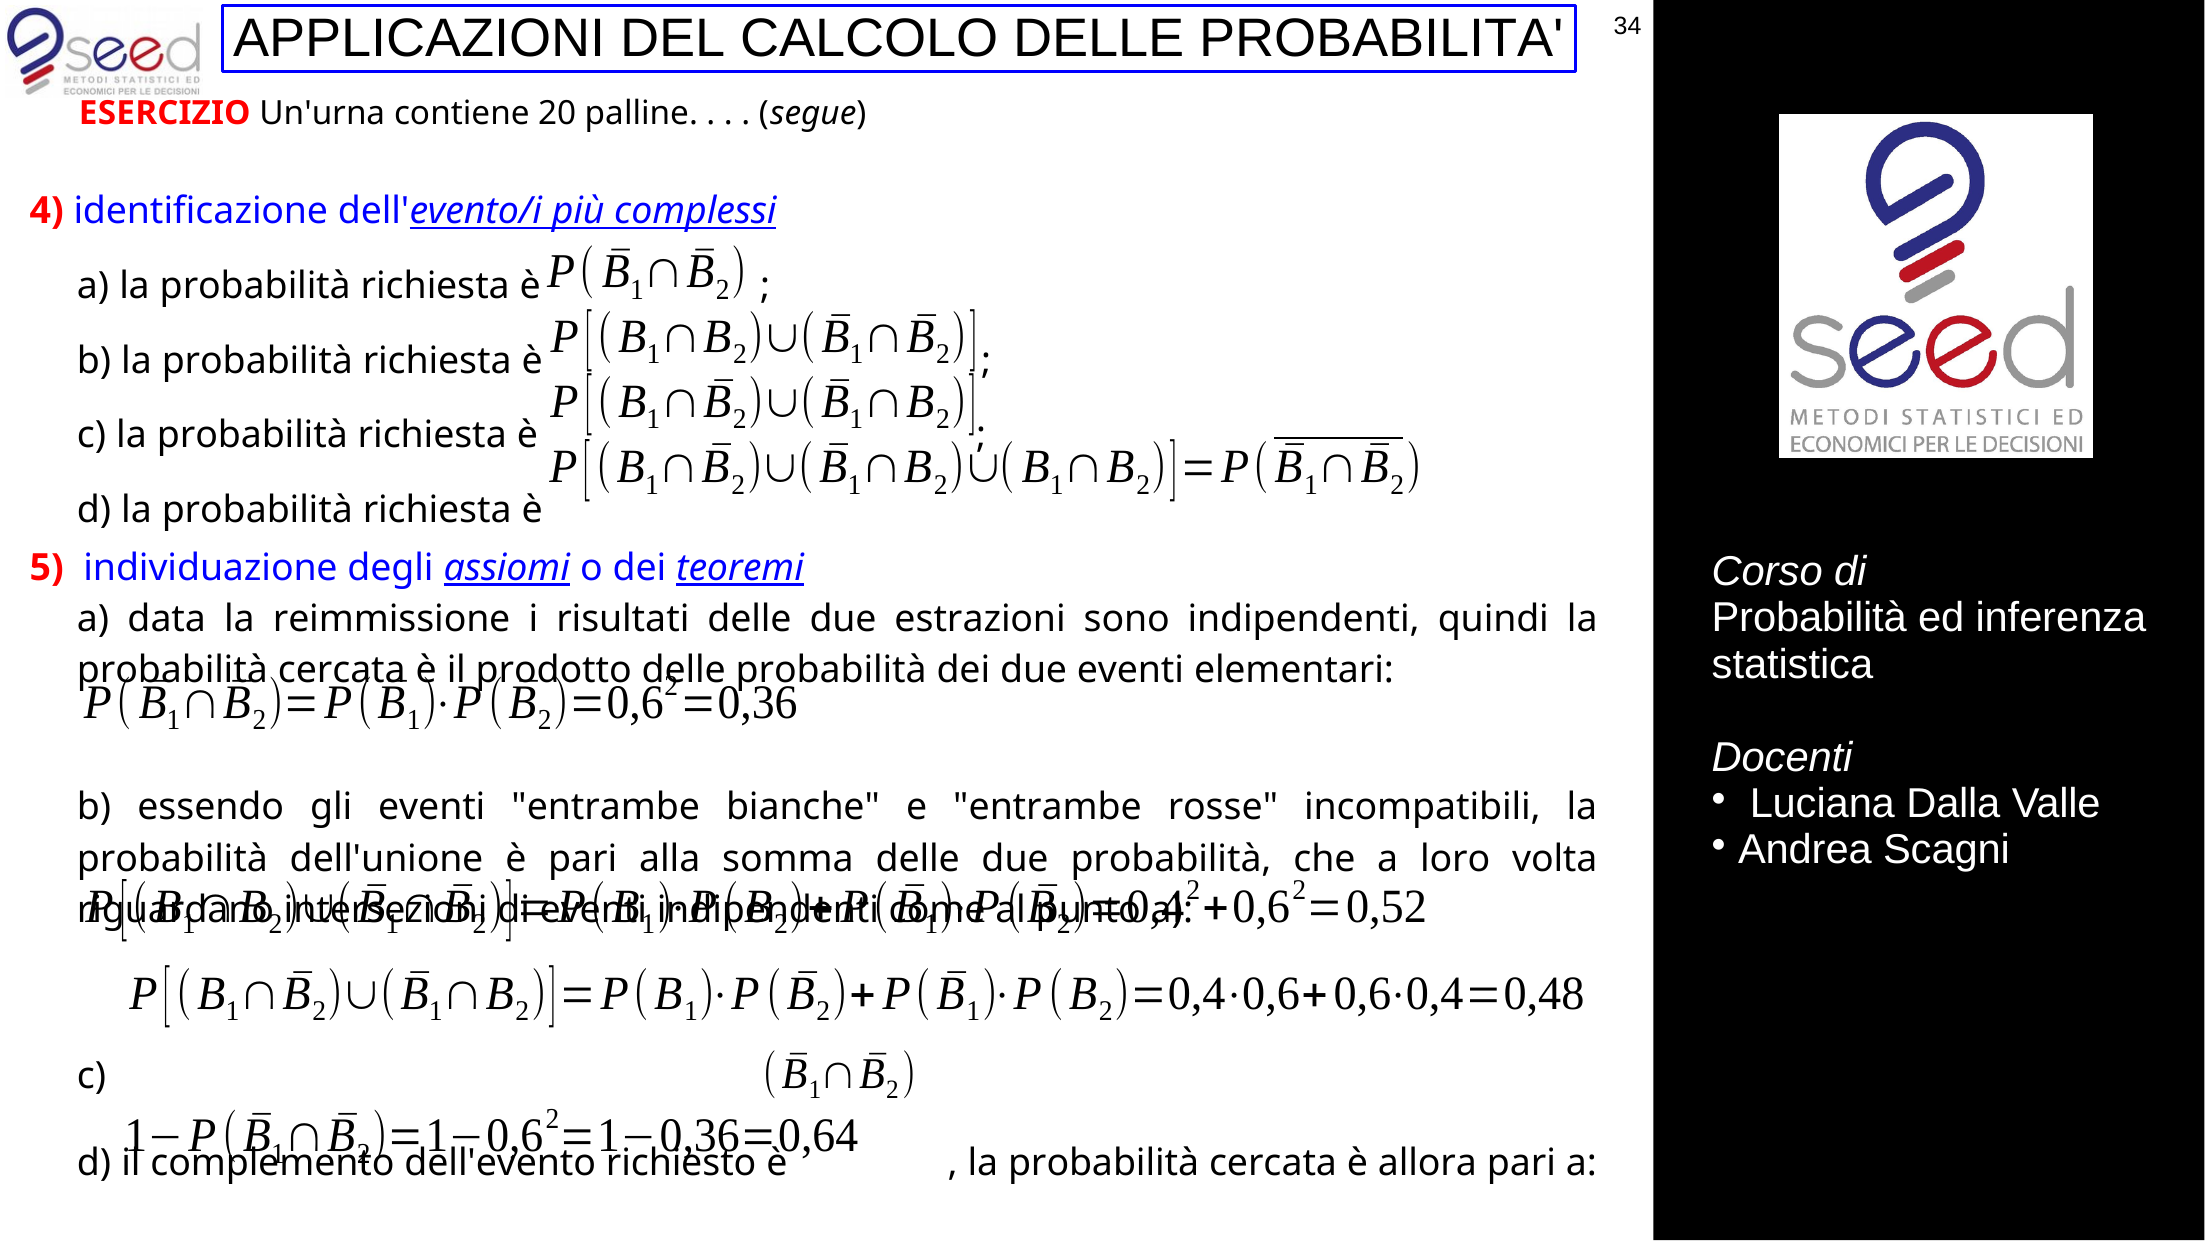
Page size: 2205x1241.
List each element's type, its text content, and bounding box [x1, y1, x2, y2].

chart [196, 1157, 206, 1171]
chart [173, 1157, 185, 1171]
text_box APPLICAZIONI DEL CALCOLO DELLE PROBABILITA' [222, 5, 1576, 72]
chart [772, 1157, 782, 1163]
chart [687, 1157, 697, 1163]
chart [409, 1157, 421, 1171]
chart [537, 244, 1428, 504]
chart [542, 1157, 553, 1171]
text_box 5) individuazione degli assiomi o dei teoremi a) data la reimmissione i risultati delle due estrazioni sono indipendenti, quindi la probabilità cercata è il prodotto delle probabilità dei due eventi elementari: b) essendo gli eventi "entrambe bianche" e "entrambe rosse" incompatibili, la probabilità dell'unione è pari alla somma delle due probabilità, che a loro volta riguardano intersezioni di eventi indipendenti come al punto a): c) d) il complemento dell'evento richiesto è , la probabilità cercata è allora pari a: [29, 540, 1598, 1098]
chart [285, 1157, 295, 1171]
text_box ESERCIZIO Un'urna contiene 20 palline. . . . (segue) [78, 88, 1280, 128]
chart [433, 1157, 443, 1163]
picture [5, 5, 203, 98]
chart [578, 1157, 590, 1171]
chart [738, 1157, 750, 1171]
chart [264, 1157, 274, 1163]
chart [118, 1098, 922, 1171]
chart [341, 1157, 352, 1171]
chart [481, 1157, 491, 1163]
chart [209, 1157, 219, 1171]
chart [654, 1157, 665, 1171]
chart [376, 1157, 388, 1171]
chart [521, 1157, 531, 1163]
chart [320, 1157, 330, 1163]
chart [231, 1157, 243, 1171]
chart [298, 1157, 308, 1171]
text_box 4) identificazione dell'evento/i più complessi a) la probabilità richiesta è ; b) la probabilità richiesta è ; c) la probabilità richiesta è ; d) la probabilità richiesta è [29, 183, 1598, 489]
picture [1779, 114, 2093, 458]
